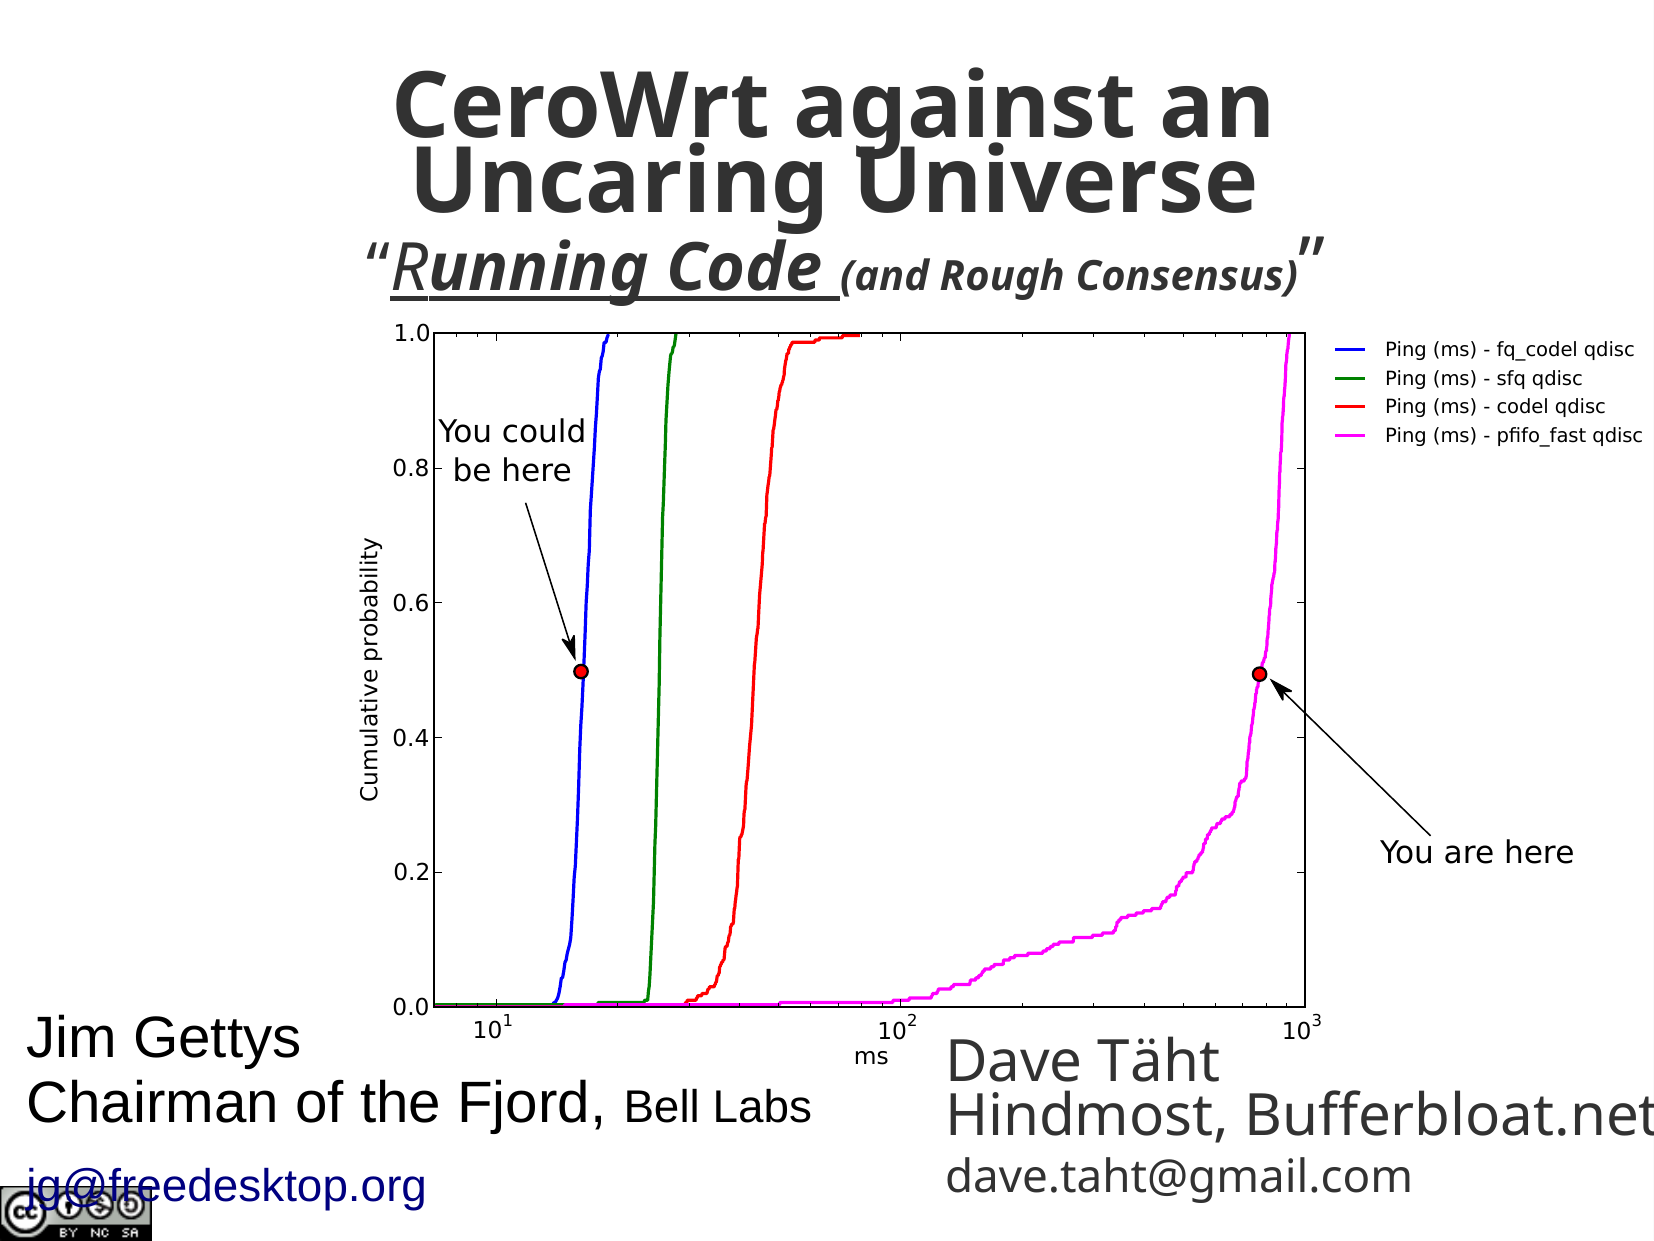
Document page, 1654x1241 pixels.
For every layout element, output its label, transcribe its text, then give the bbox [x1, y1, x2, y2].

picture [0, 1186, 152, 1241]
title [407, 1187, 419, 1198]
title [302, 1187, 315, 1198]
title Dave Täht Hindmost, Bufferbloat.net dave.taht@gmail.com [945, 960, 1654, 1226]
title [193, 1187, 205, 1198]
title [366, 1187, 379, 1198]
text_box CeroWrt against an Uncaring Universe “Running Code (and Rough Consensus)” [101, 0, 1591, 691]
picture [42, 1187, 54, 1198]
picture [77, 1187, 89, 1196]
title [329, 1187, 341, 1198]
title [116, 1007, 945, 1216]
text_box Jim Gettys Chairman of the Fjord, Bell Labs jg@freedesktop.org [11, 997, 841, 1187]
picture [345, 309, 1654, 1007]
picture [92, 1187, 100, 1196]
